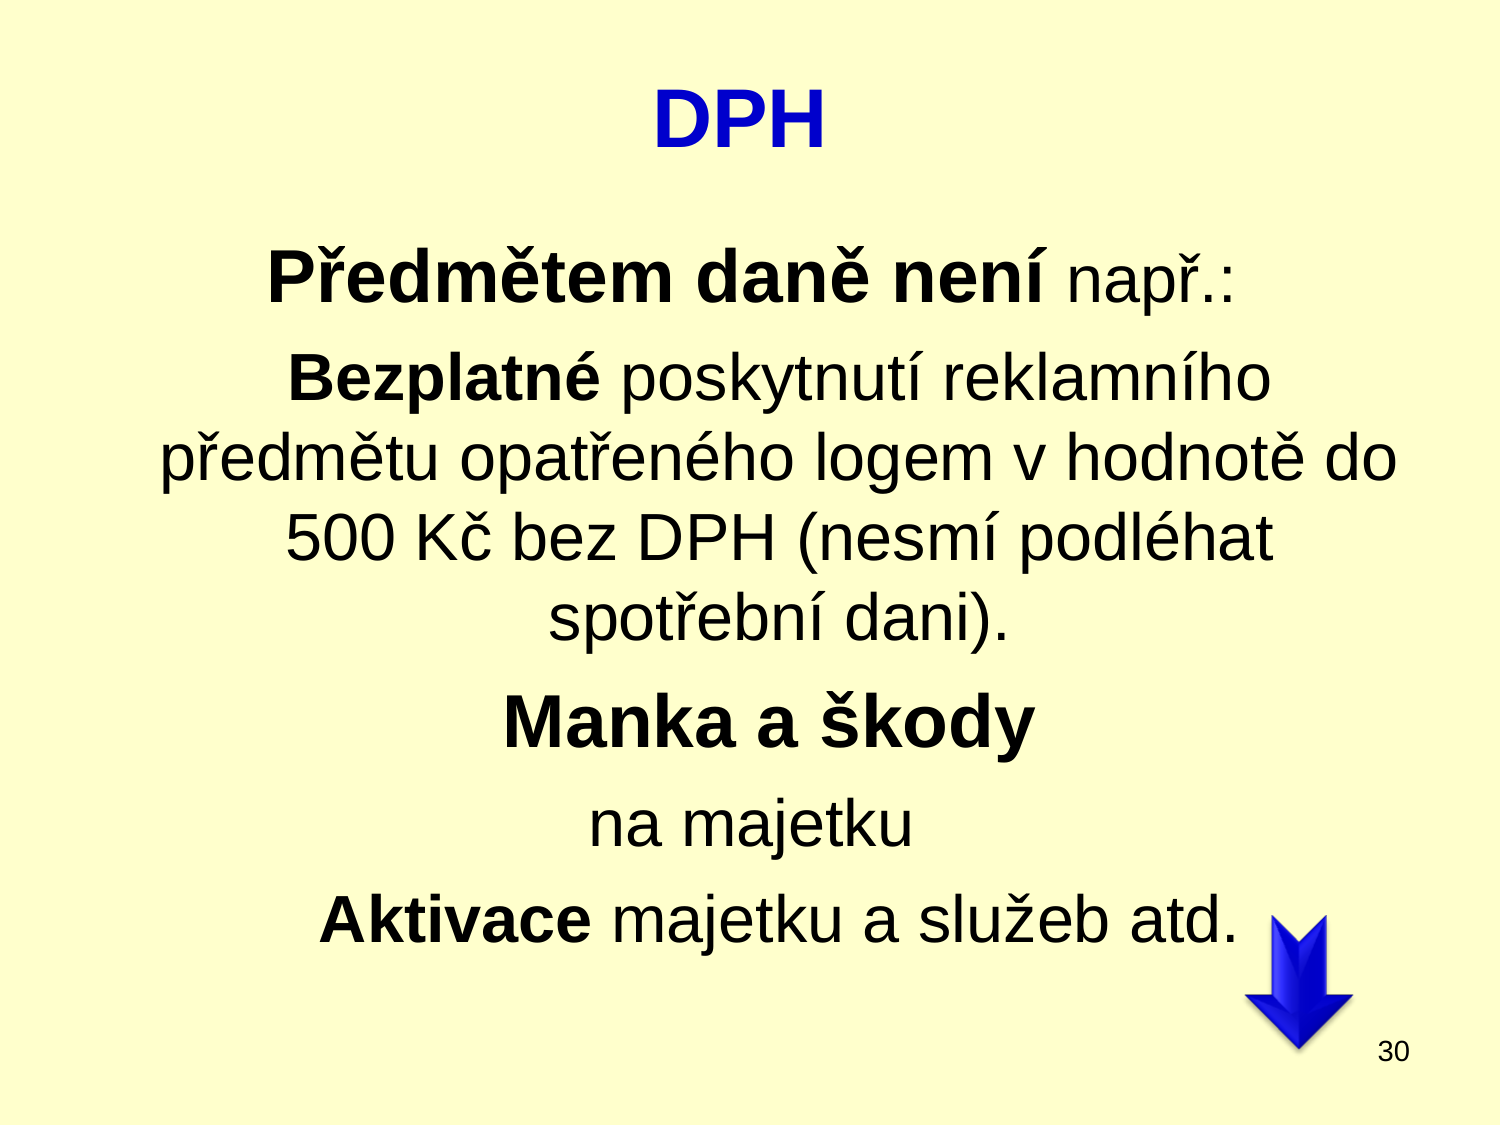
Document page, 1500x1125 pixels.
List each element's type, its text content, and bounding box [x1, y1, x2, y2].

text_box <číslo> [1074, 1024, 1426, 1103]
picture [1235, 910, 1363, 1063]
list Předmětem daně není např.: Bezplatné poskytnutí reklamního předmětu opatřeného logem v hodnotě do 500 Kč bez DPH (nesmí podléhat spotřební dani). Manka a škody na majetku Aktivace majetku a služeb atd. [76, 220, 1427, 1109]
title DPH [64, 42, 1415, 185]
